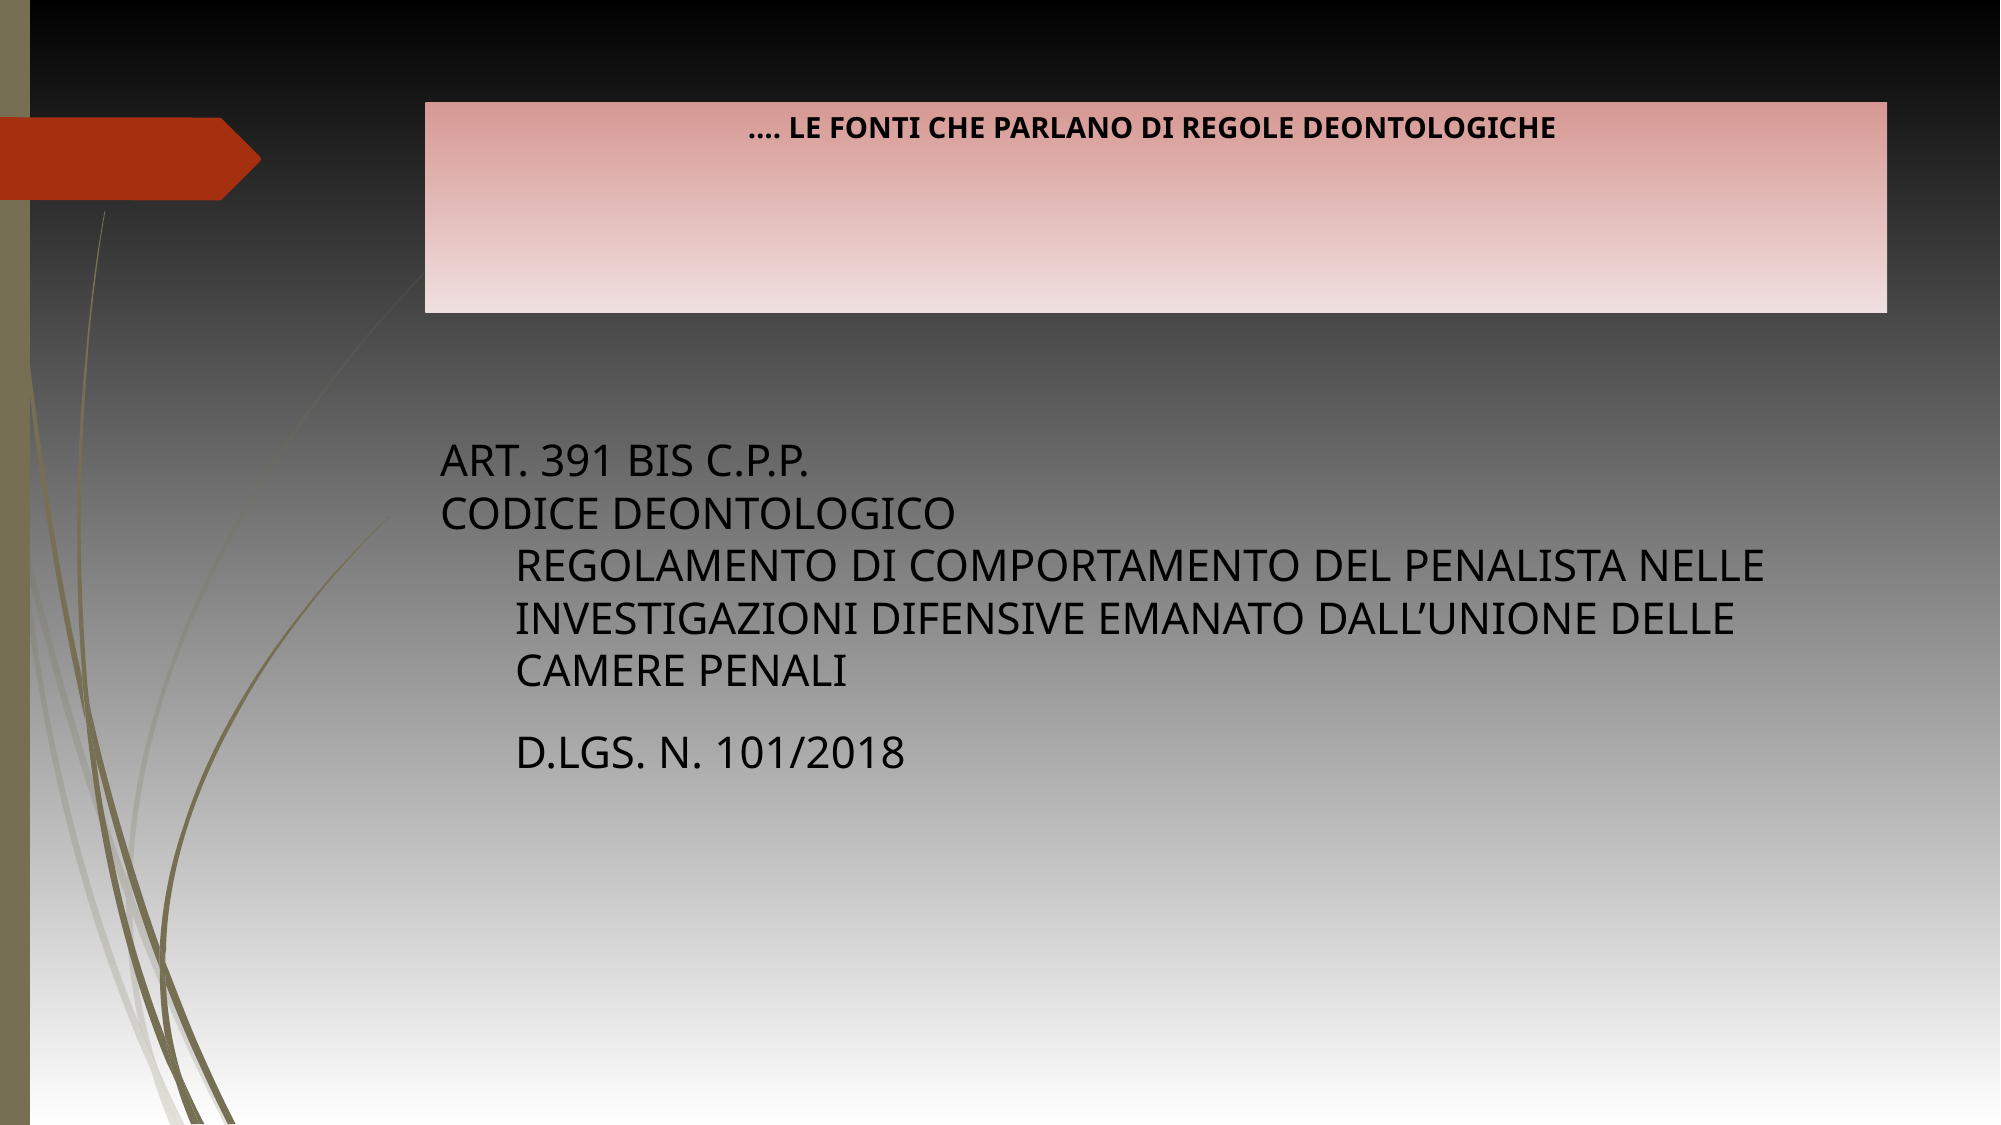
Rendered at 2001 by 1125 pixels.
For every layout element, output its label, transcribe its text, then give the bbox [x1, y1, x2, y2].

title …. LE FONTI CHE PARLANO DI REGOLE DEONTOLOGICHE [425, 102, 1888, 313]
list ART. 391 BIS C.P.P. CODICE DEONTOLOGICO REGOLAMENTO DI COMPORTAMENTO DEL PENALISTA NELLE INVESTIGAZIONI DIFENSIVE EMANATO DALL’UNIONE DELLE CAMERE PENALI D.LGS. N. 101/2018 [425, 425, 1888, 1046]
